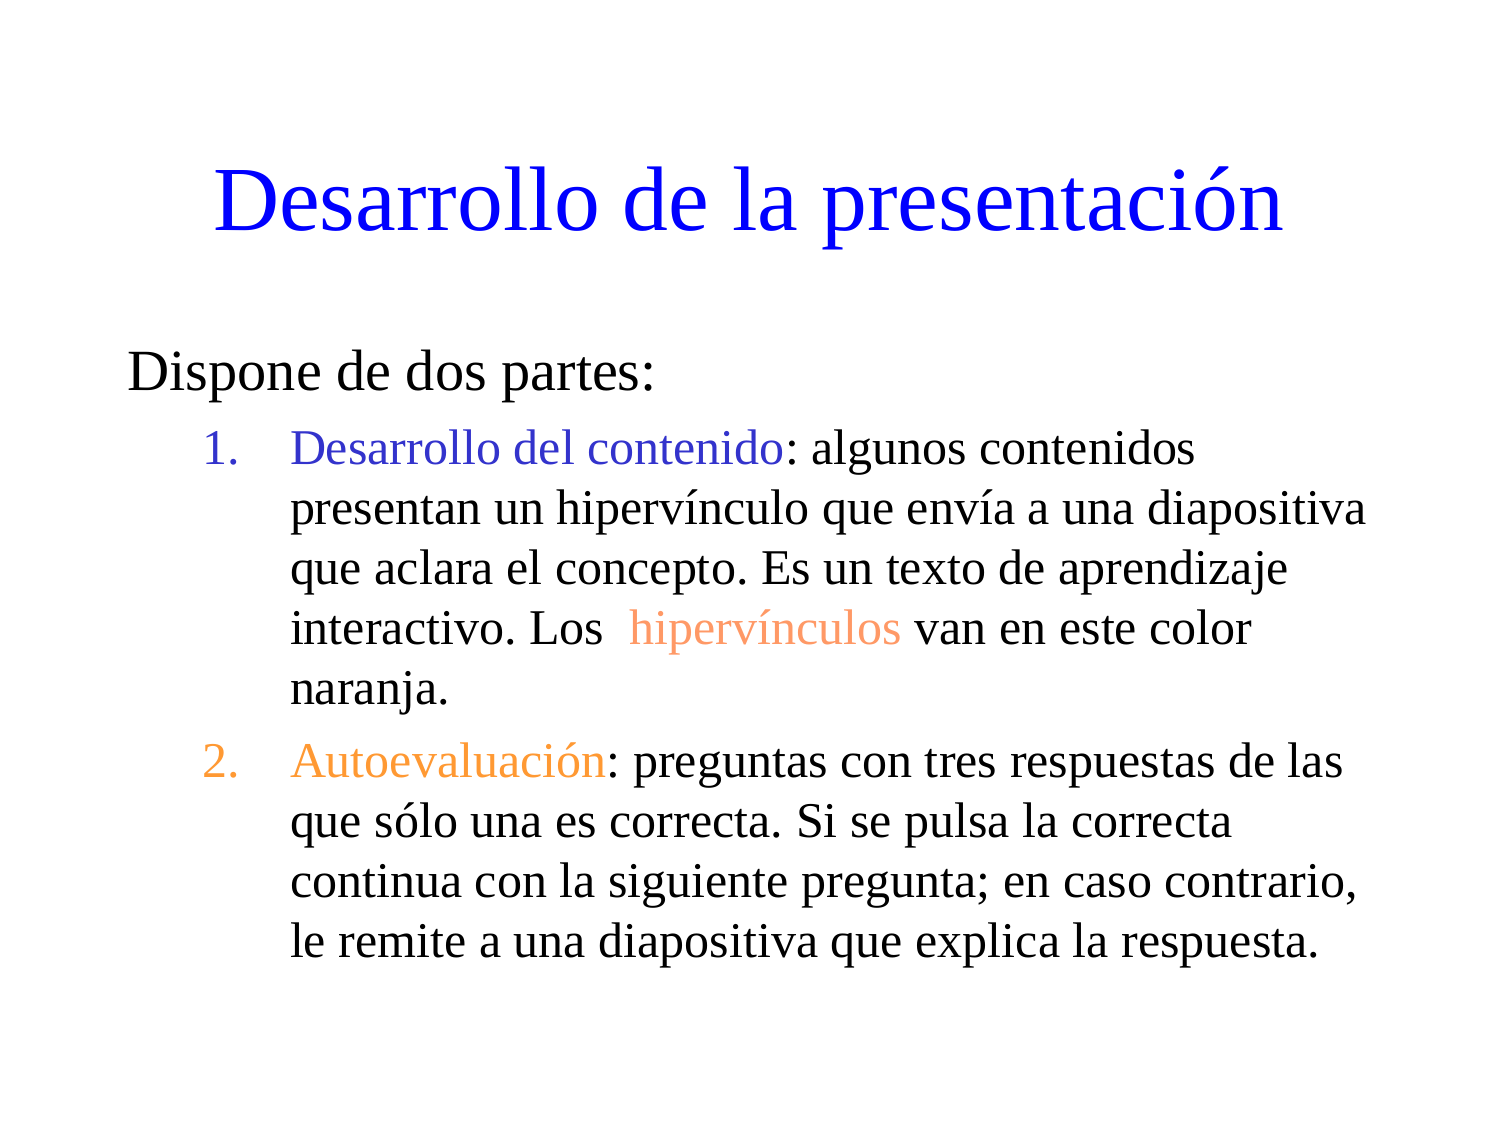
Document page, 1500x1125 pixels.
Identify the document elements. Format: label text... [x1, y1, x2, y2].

title Desarrollo de la presentación [112, 68, 1388, 319]
list Dispone de dos partes: Desarrollo del contenido: algunos contenidos presentan un hipervínculo que envía a una diapositiva que aclara el concepto. Es un texto de aprendizaje interactivo. Los hipervínculos van en este color naranja. Autoevaluación: preguntas con tres respuestas de las que sólo una es correcta. Si se pulsa la correcta continua con la siguiente pregunta; en caso contrario, le remite a una diapositiva que explica la respuesta. [112, 324, 1388, 1068]
